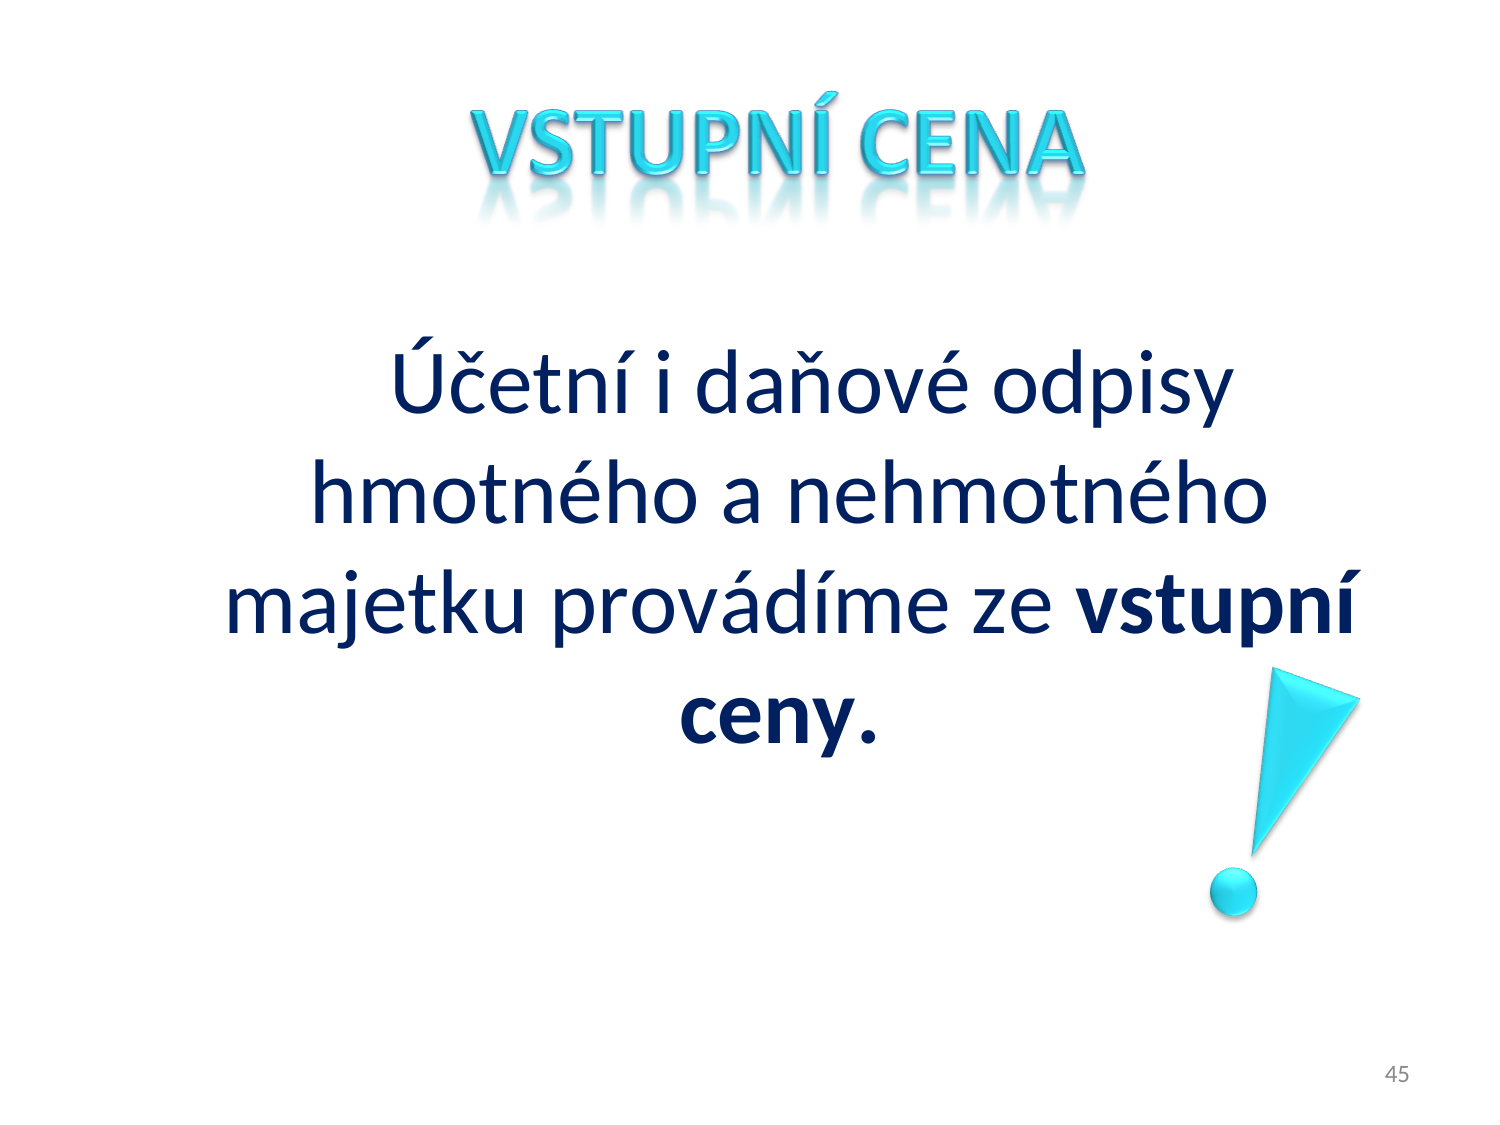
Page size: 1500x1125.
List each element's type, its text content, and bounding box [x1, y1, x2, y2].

text_box <číslo> [1074, 1042, 1426, 1103]
list Účetní i daňové odpisy hmotného a nehmotného majetku provádíme ze vstupní ceny. [76, 314, 1448, 1125]
picture [278, 45, 1279, 320]
picture [1201, 662, 1370, 930]
